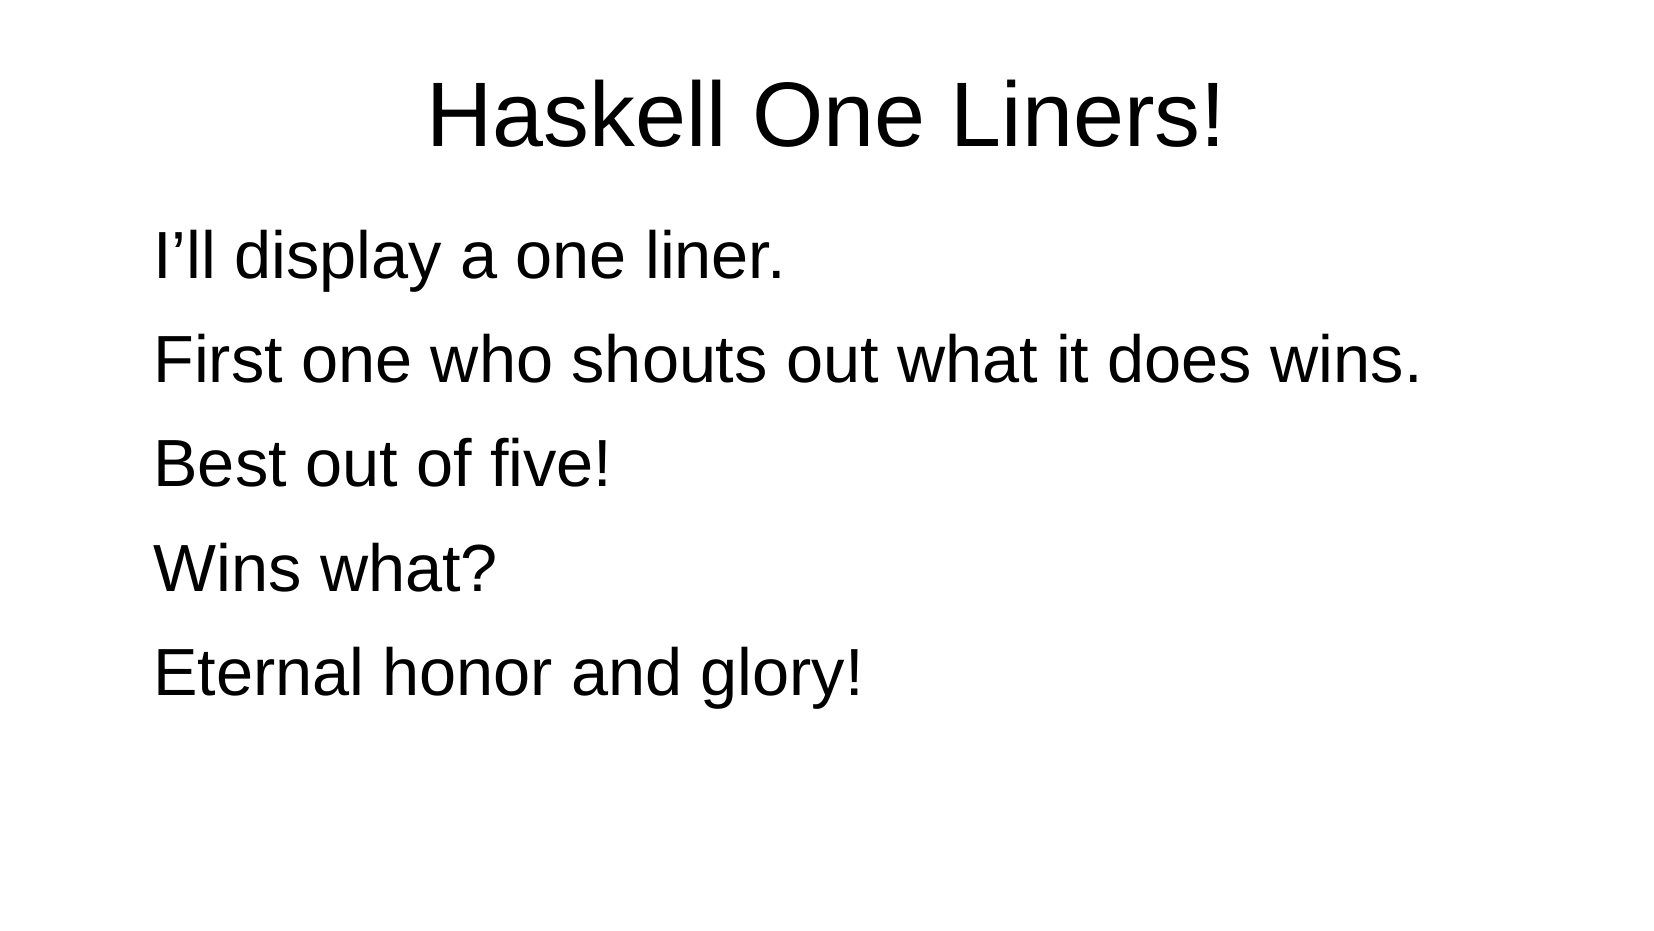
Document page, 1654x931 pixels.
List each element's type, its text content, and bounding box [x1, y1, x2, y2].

list I’ll display a one liner. First one who shouts out what it does wins. Best out of five! Wins what? Eternal honor and glory! [82, 217, 1571, 758]
title Haskell One Liners! [82, 37, 1571, 193]
